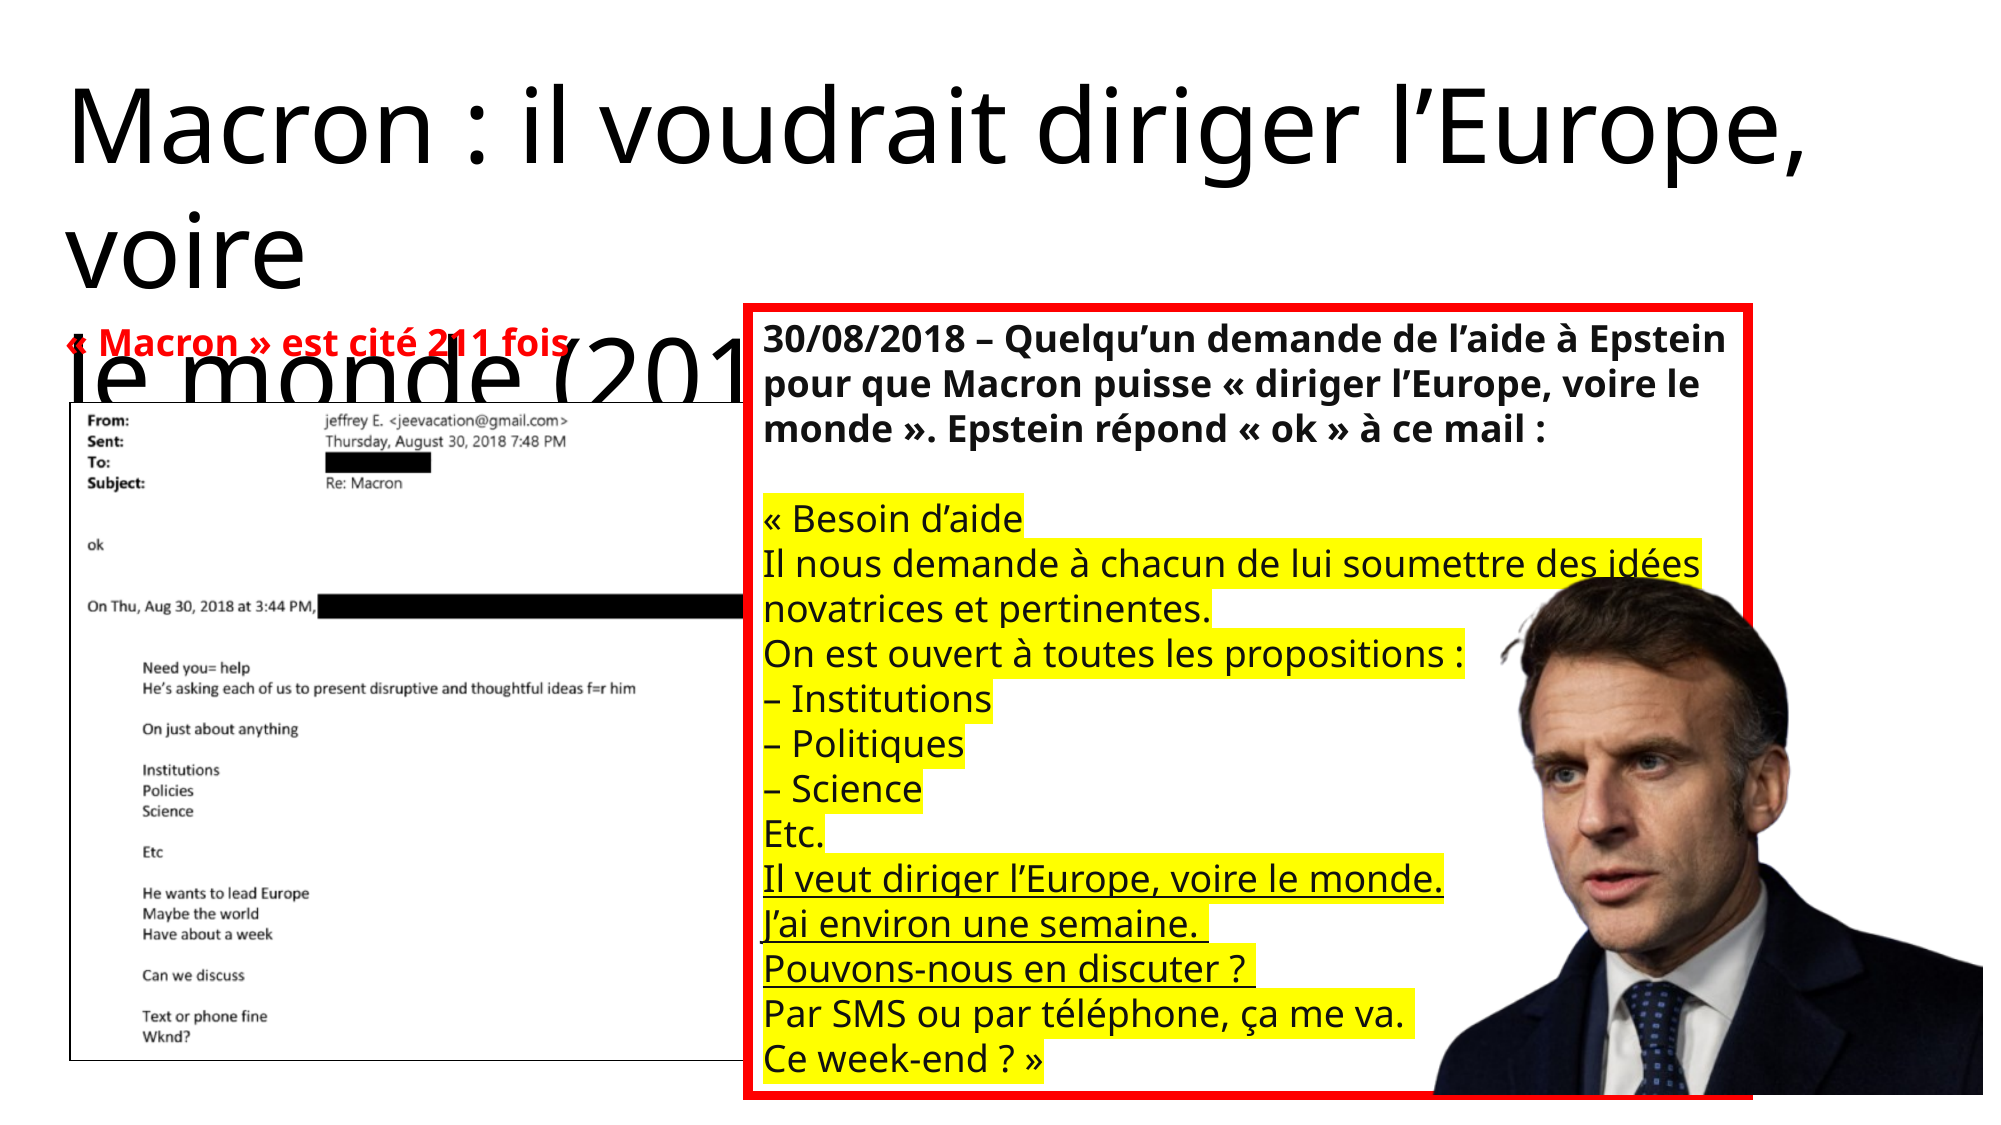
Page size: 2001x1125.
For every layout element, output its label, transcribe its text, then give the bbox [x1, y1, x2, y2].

text_box Macron : il voudrait diriger l’Europe, voire le monde (2018) … [50, 52, 1971, 320]
text_box « Macron » est cité 211 fois [50, 311, 743, 373]
text_box 30/08/2018 – Quelqu’un demande de l’aide à Epstein pour que Macron puisse « diriger l’Europe, voire le monde ». Epstein répond « ok » à ce mail : « Besoin d’aide Il nous demande à chacun de lui soumettre des idées novatrices et pertinentes. On est ouvert à toutes les propositions : – Institutions – Politiques – Science Etc. Il veut diriger l’Europe, voire le monde. J’ai environ une semaine. Pouvons-nous en discuter ? Par SMS ou par téléphone, ça me va. Ce week-end ? » [747, 307, 1748, 1096]
picture [1414, 577, 1983, 1096]
picture [70, 403, 743, 1060]
